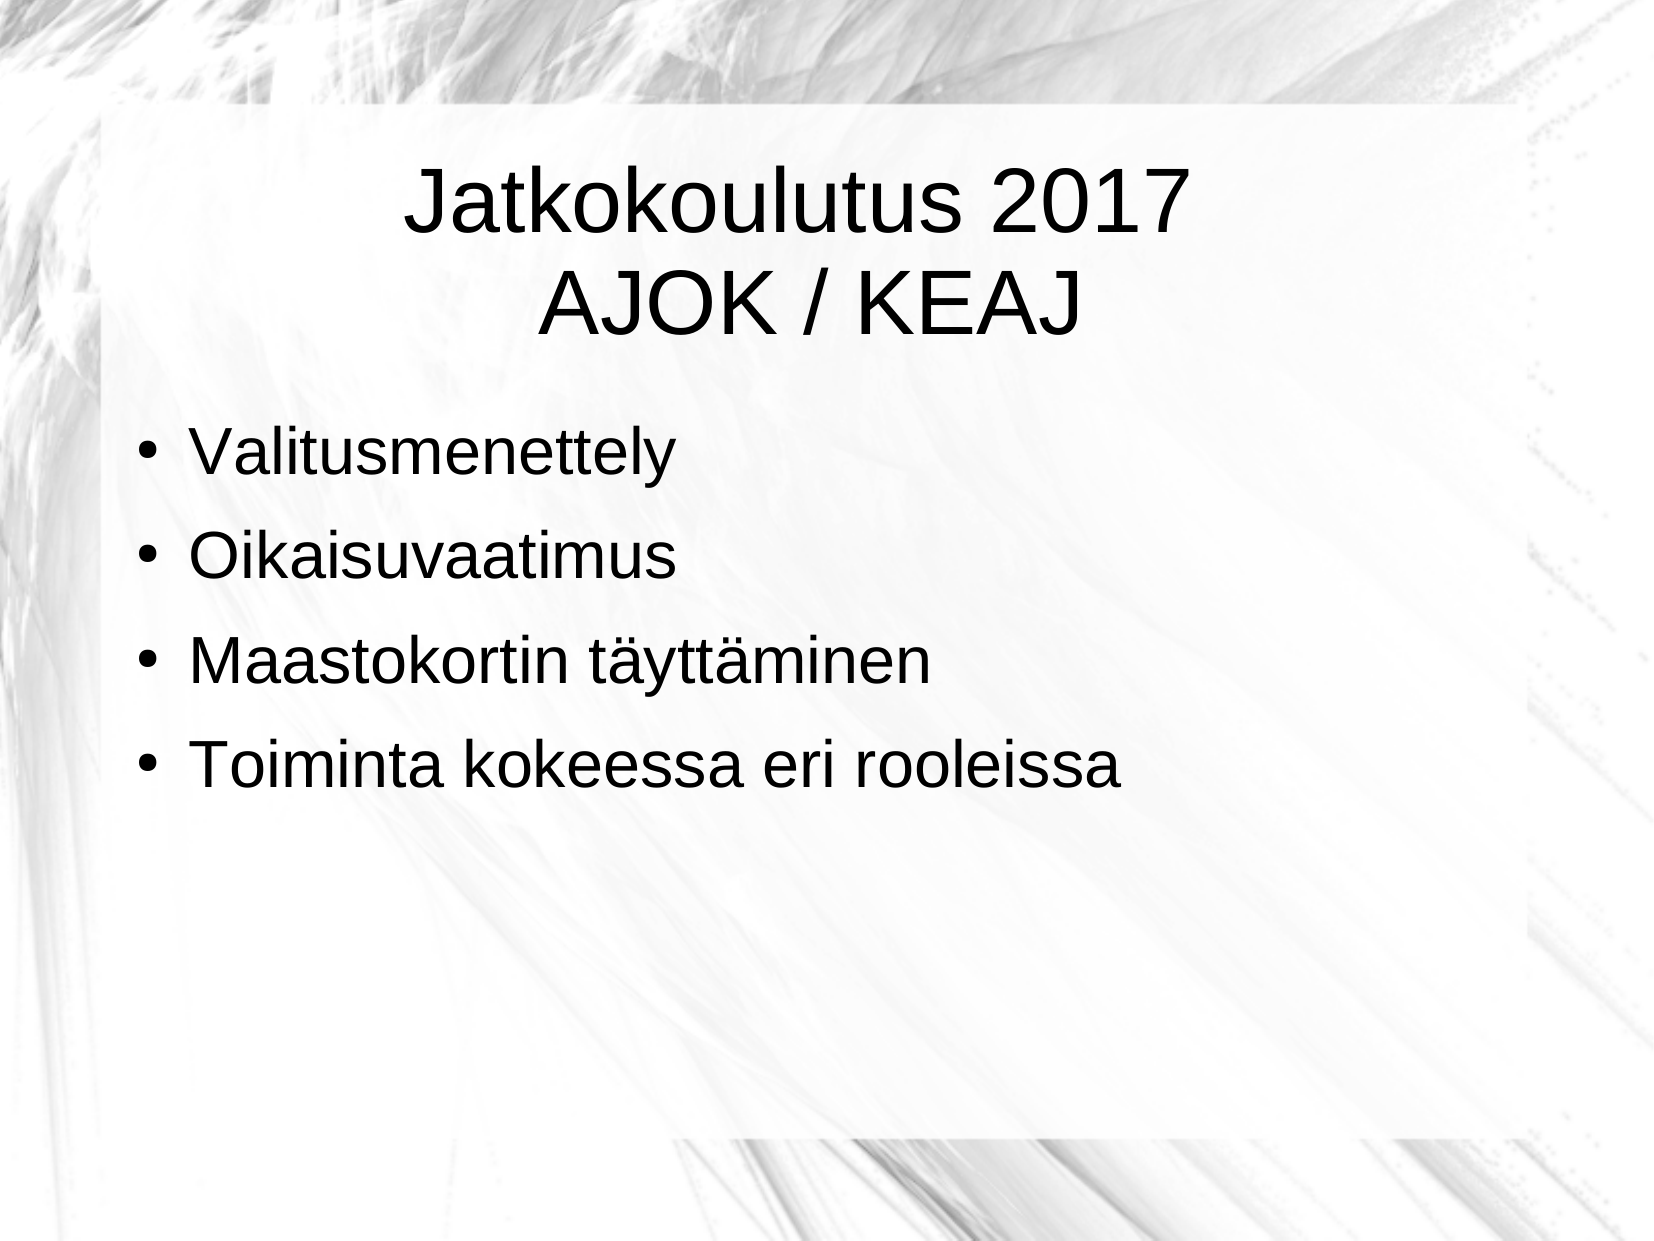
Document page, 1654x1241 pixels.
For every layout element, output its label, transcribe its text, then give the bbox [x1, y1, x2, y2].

list Valitusmenettely Oikaisuvaatimus Maastokortin täyttäminen Toiminta kokeessa eri rooleissa [118, 414, 1571, 1040]
title Jatkokoulutus 2017 AJOK / KEAJ [118, 149, 1506, 355]
picture [0, 0, 1654, 1241]
